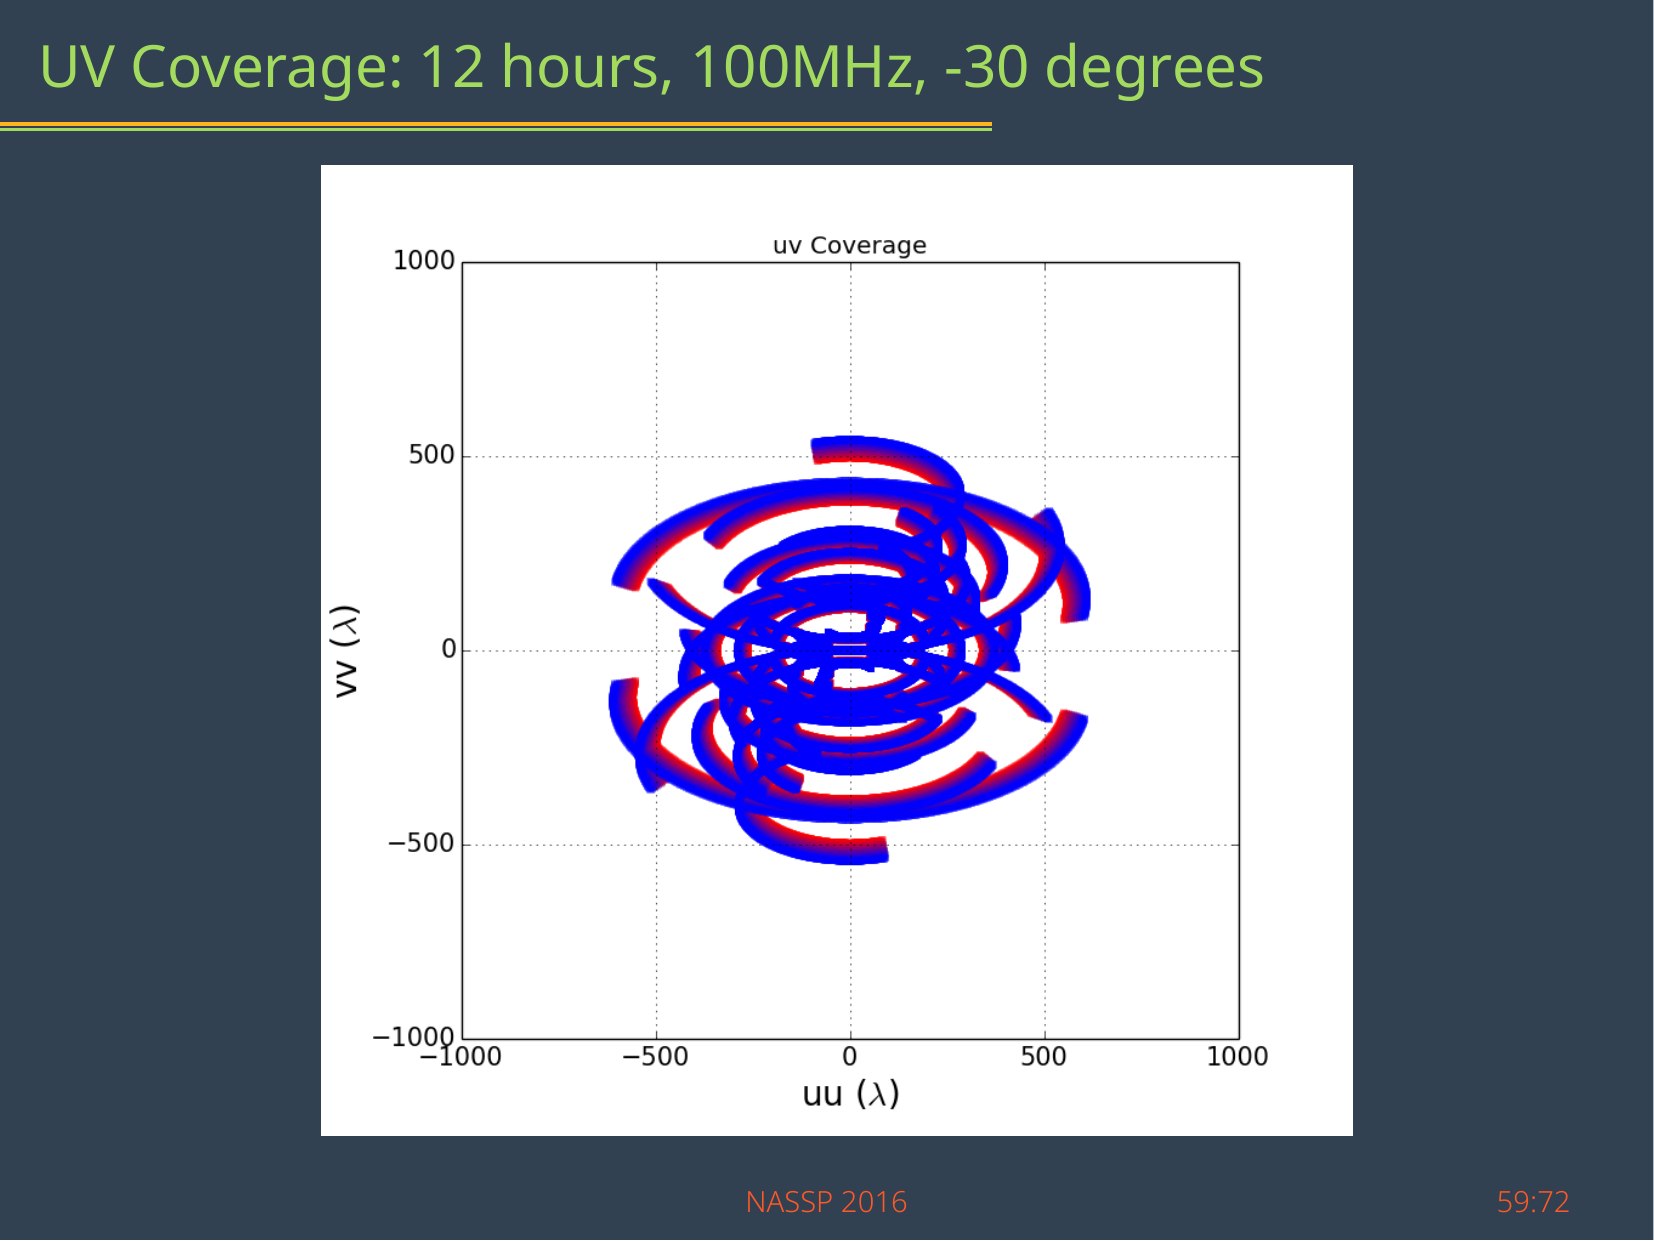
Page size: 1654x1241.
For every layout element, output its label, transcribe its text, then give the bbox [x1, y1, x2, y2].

text_box UV Coverage: 12 hours, 100MHz, -30 degrees [23, 17, 1300, 103]
picture [321, 165, 1353, 1136]
